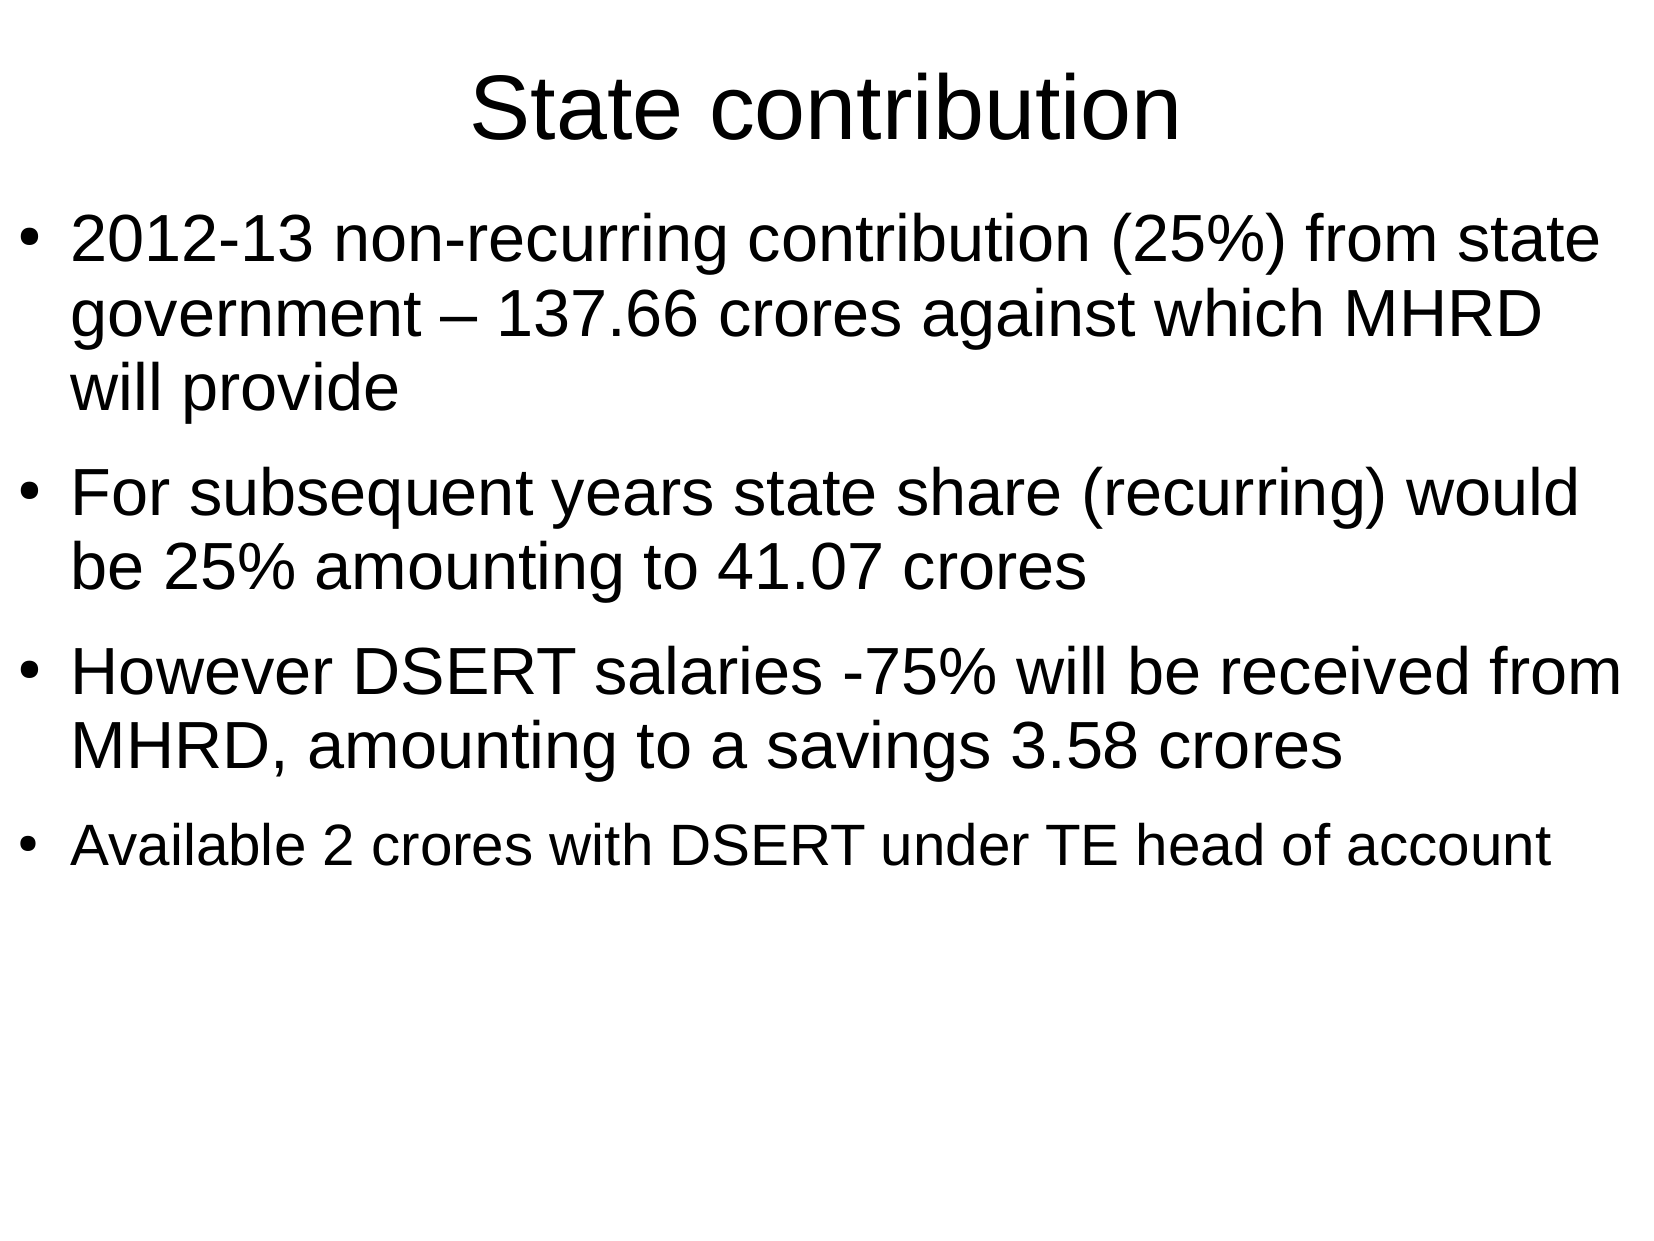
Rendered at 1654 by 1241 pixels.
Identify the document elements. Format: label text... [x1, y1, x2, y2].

list 2012-13 non-recurring contribution (25%) from state government – 137.66 crores against which MHRD will provide For subsequent years state share (recurring) would be 25% amounting to 41.07 crores However DSERT salaries -75% will be received from MHRD, amounting to a savings 3.58 crores Available 2 crores with DSERT under TE head of account [0, 200, 1642, 1205]
title State contribution [82, 49, 1571, 166]
